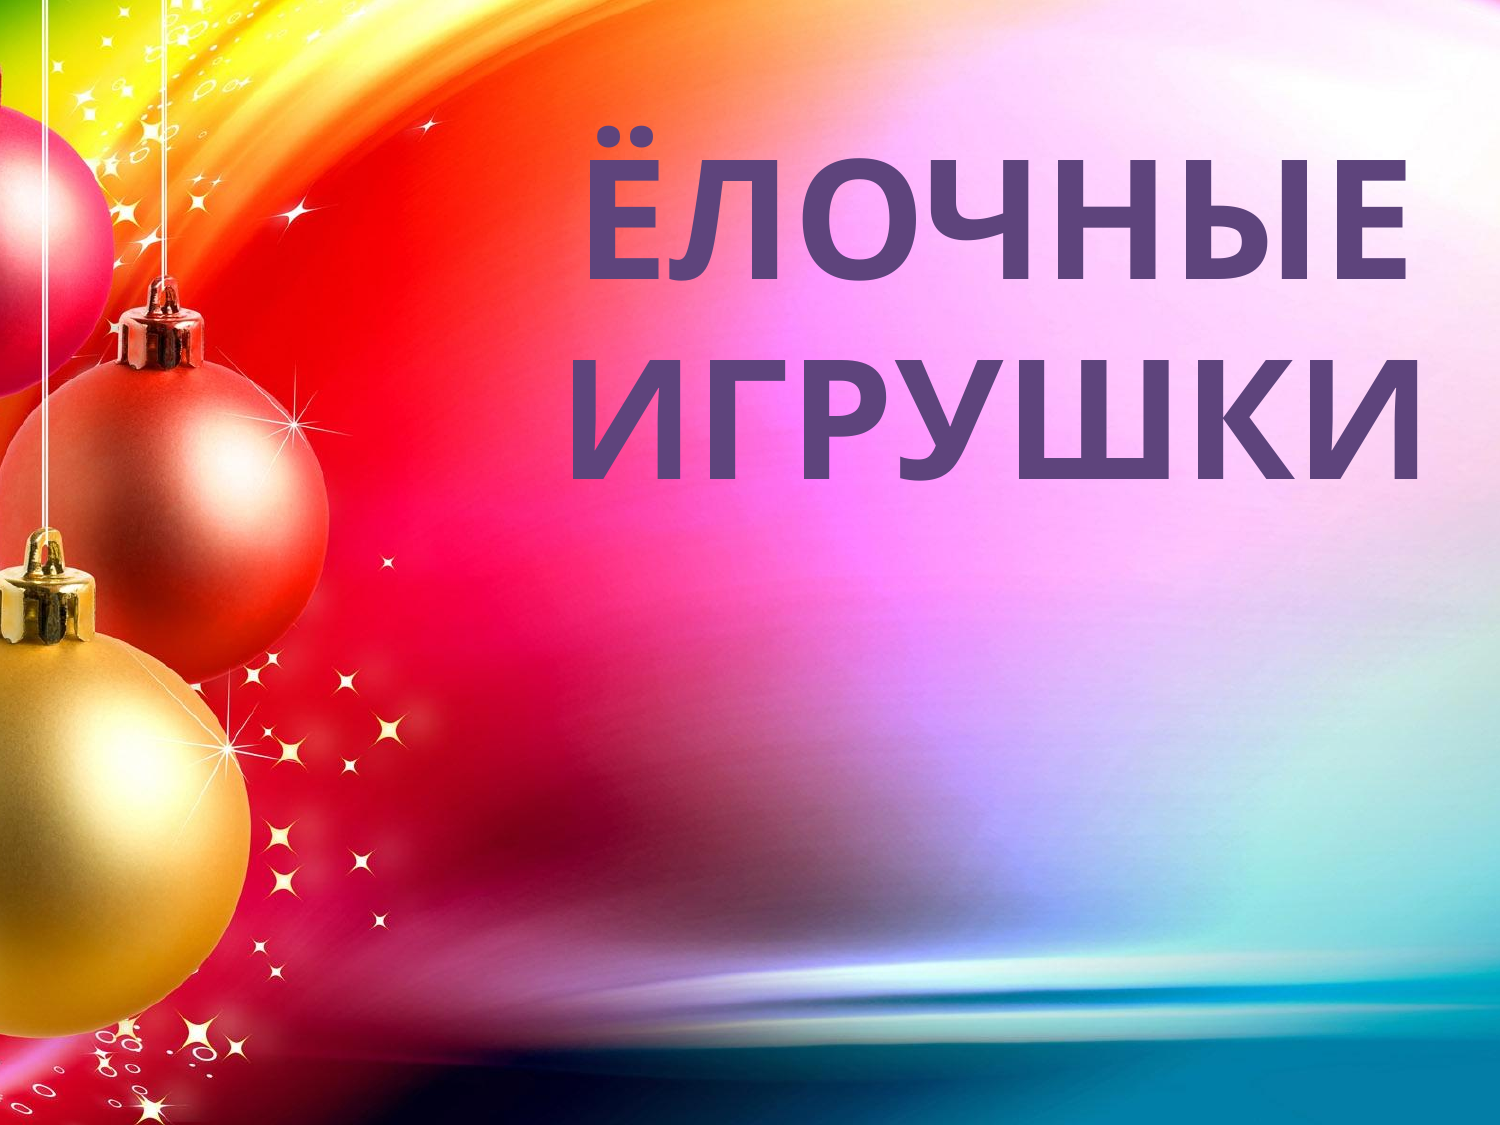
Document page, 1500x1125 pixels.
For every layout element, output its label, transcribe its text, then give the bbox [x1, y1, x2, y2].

picture [0, 0, 1500, 1125]
text_box ЁЛОЧНЫЕ ИГРУШКИ [433, 105, 1500, 521]
